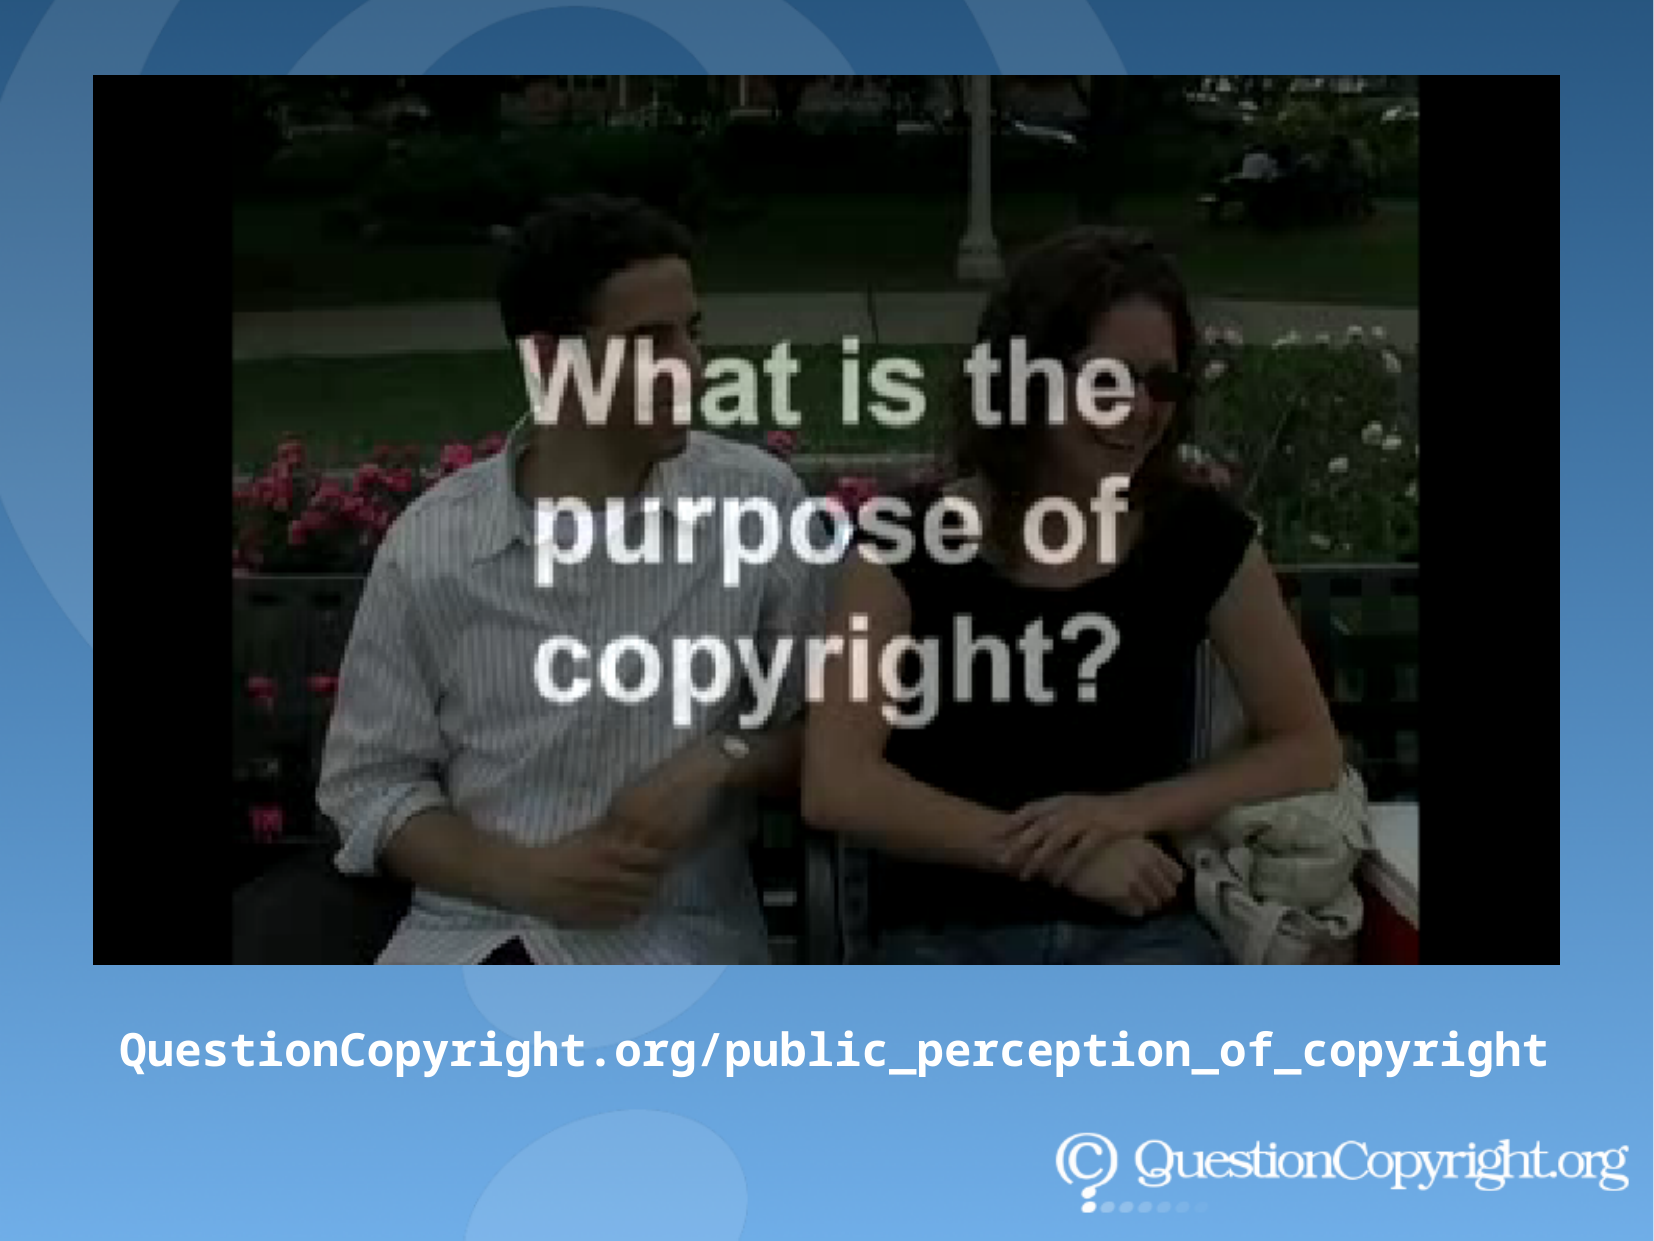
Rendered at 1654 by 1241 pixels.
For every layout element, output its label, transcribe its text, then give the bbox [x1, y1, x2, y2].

text_box QuestionCopyright.org/public_perception_of_copyright [104, 1010, 1565, 1080]
picture [0, 0, 1654, 1241]
